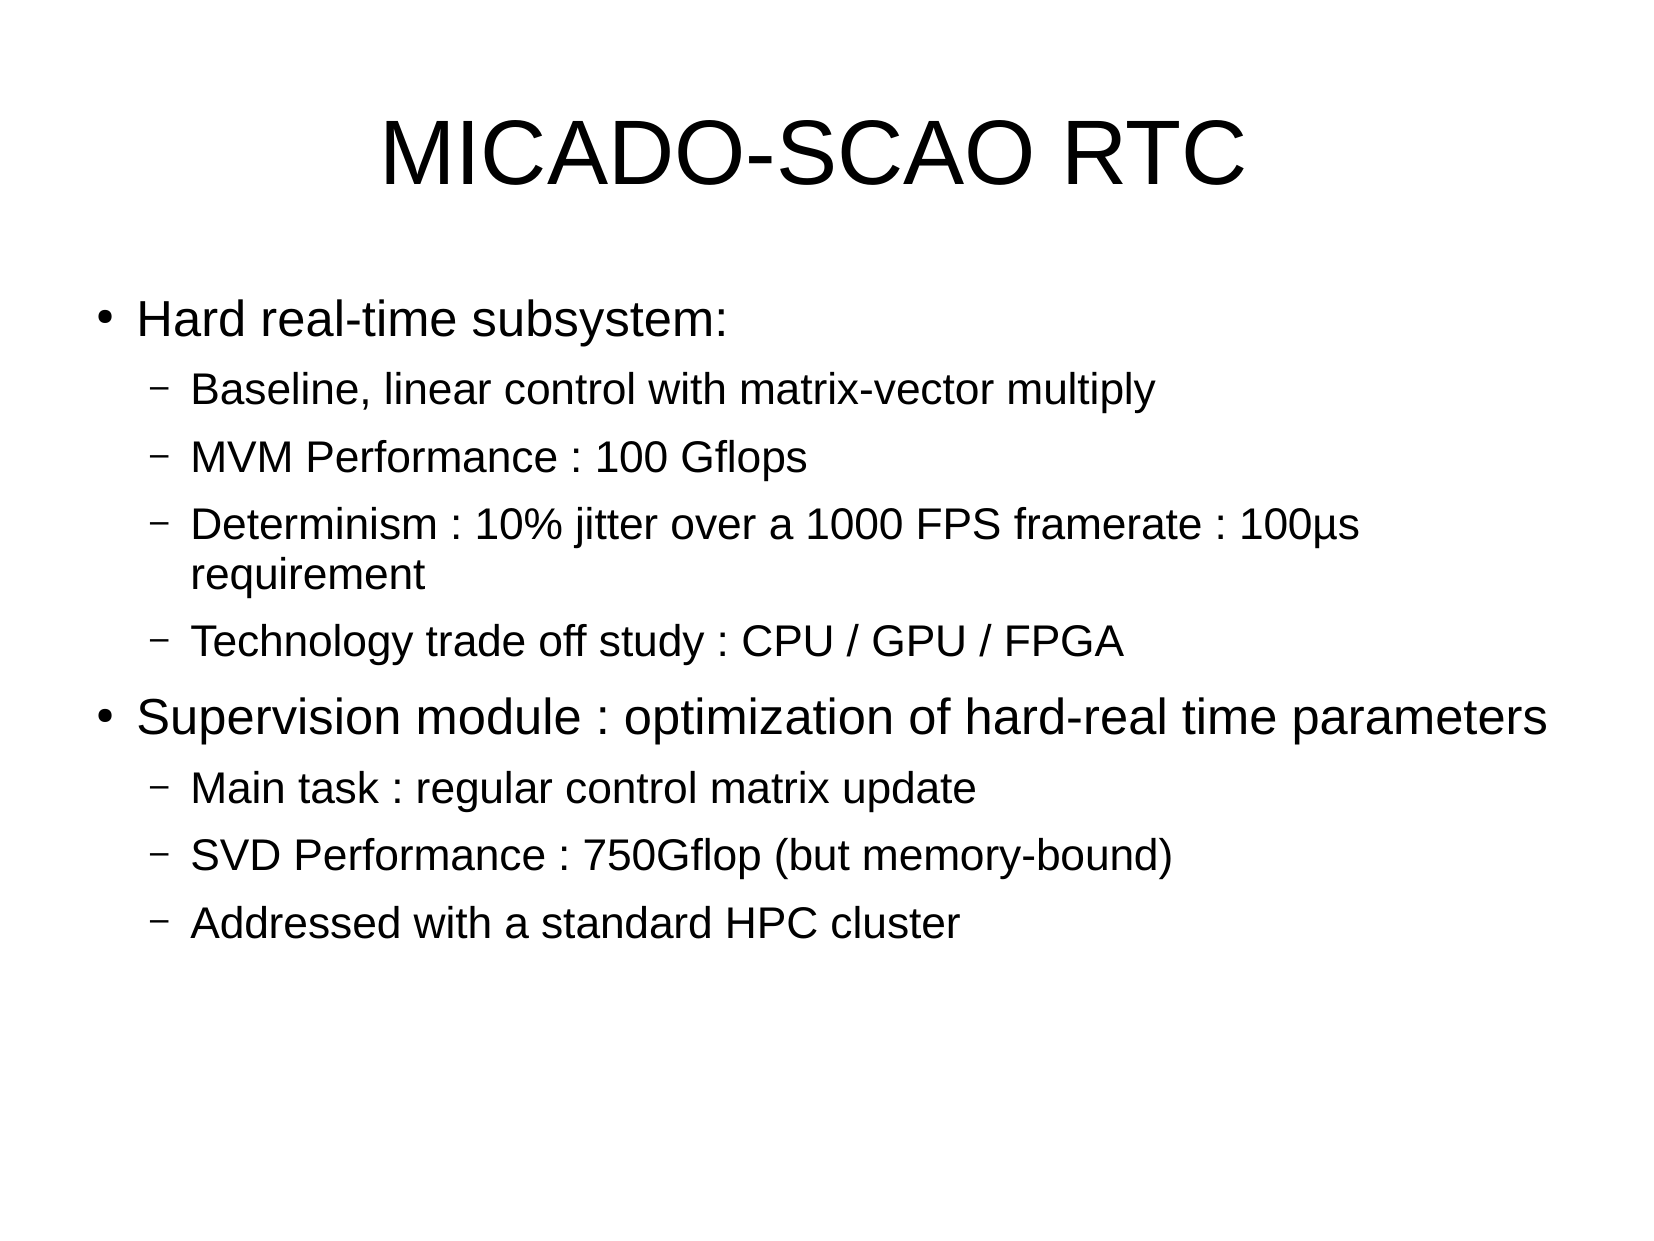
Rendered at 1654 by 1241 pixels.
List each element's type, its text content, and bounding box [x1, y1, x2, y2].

title MICADO-SCAO RTC [82, 49, 1571, 257]
list Hard real-time subsystem: Baseline, linear control with matrix-vector multiply MVM Performance : 100 Gflops Determinism : 10% jitter over a 1000 FPS framerate : 100µs requirement Technology trade off study : CPU / GPU / FPGA Supervision module : optimization of hard-real time parameters Main task : regular control matrix update SVD Performance : 750Gflop (but memory-bound) Addressed with a standard HPC cluster [82, 290, 1571, 1010]
